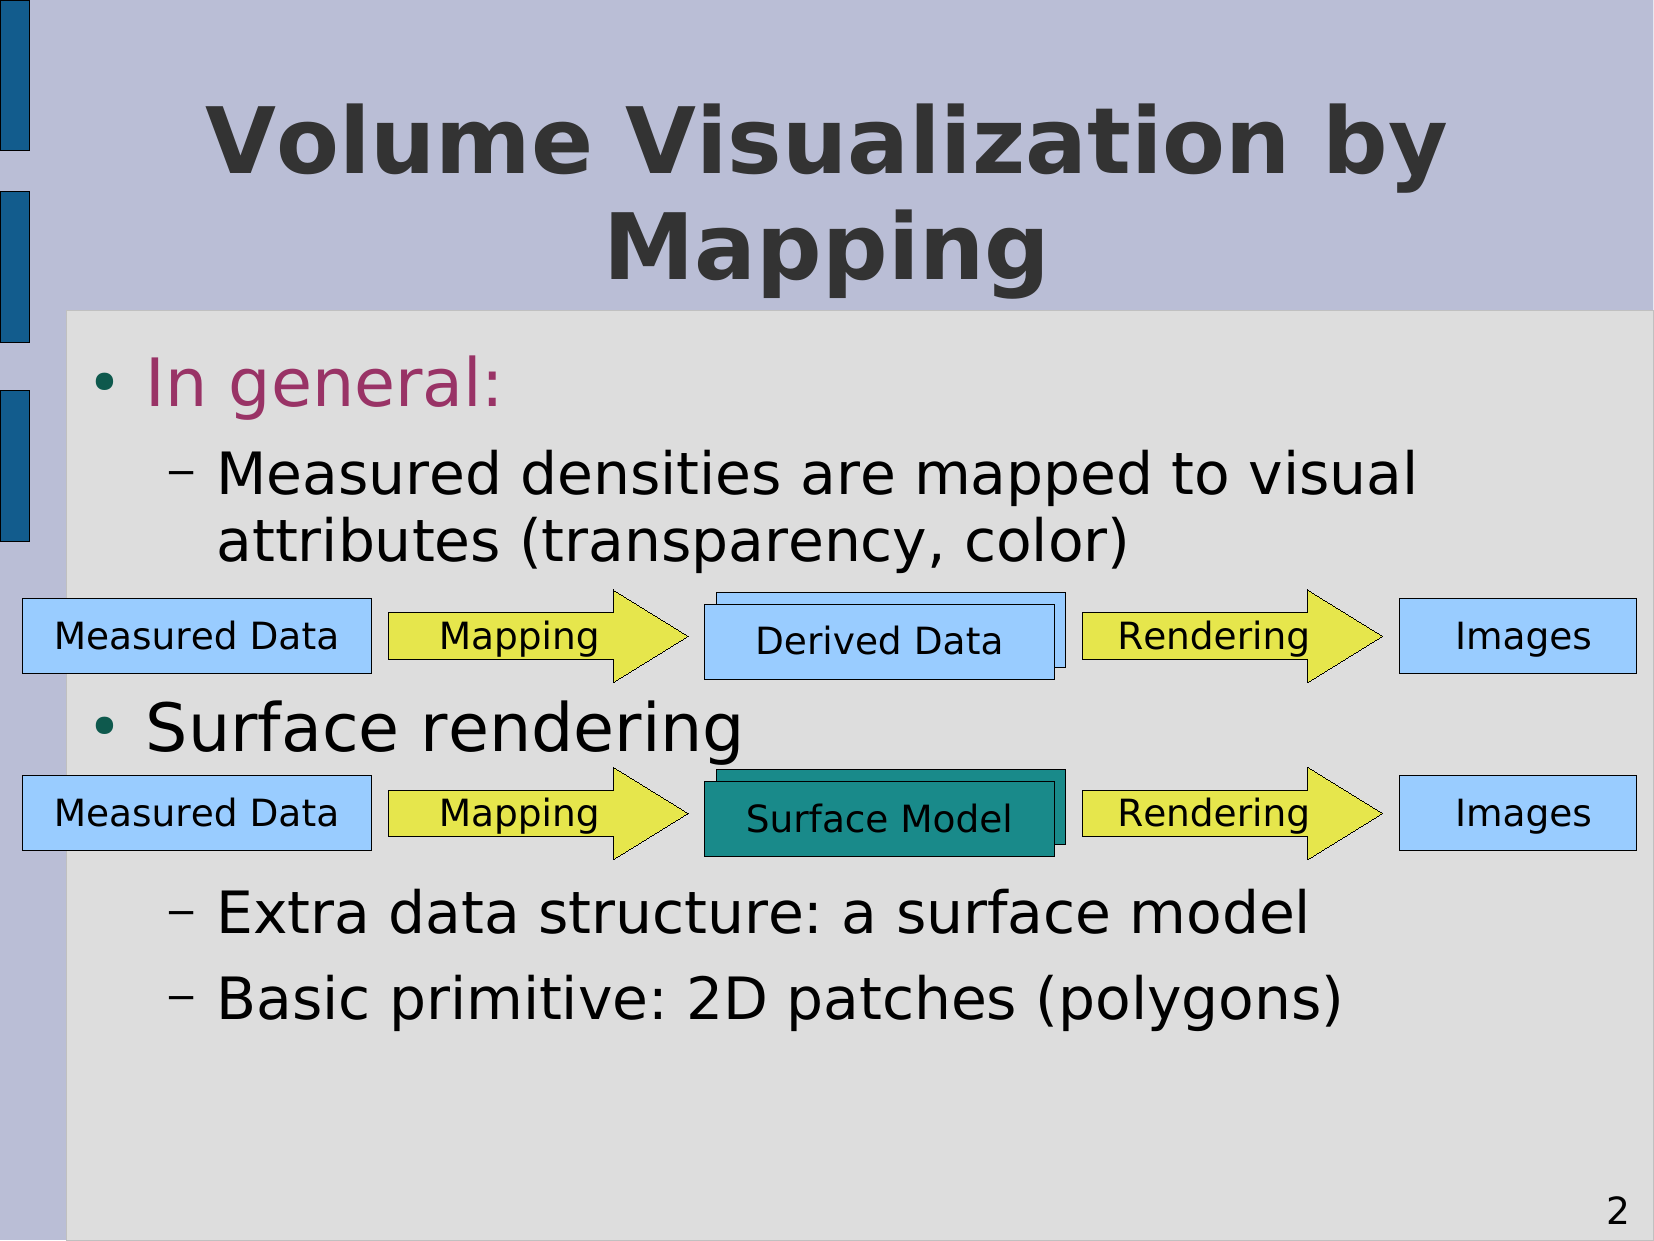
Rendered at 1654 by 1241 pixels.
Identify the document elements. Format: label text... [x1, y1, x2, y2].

title Volume Visualization by Mapping [121, 87, 1534, 302]
text_box Mapping [388, 589, 689, 683]
text_box Measured Data [22, 775, 372, 851]
text_box Images [1399, 775, 1637, 851]
text_box Images [1399, 598, 1637, 674]
text_box Rendering [1082, 589, 1383, 683]
text_box Surface Model [704, 781, 1055, 857]
text_box Measured Data [716, 592, 1066, 668]
text_box Rendering [1082, 767, 1383, 860]
text_box Measured Data [716, 769, 1066, 845]
text_box Measured Data [22, 598, 372, 674]
list In general: Measured densities are mapped to visual attributes (transparency, color) Surface rendering Extra data structure: a surface model Basic primitive: 2D patches (polygons) [75, 344, 1613, 1127]
text_box Mapping [388, 767, 689, 860]
text_box Derived Data [704, 604, 1055, 680]
